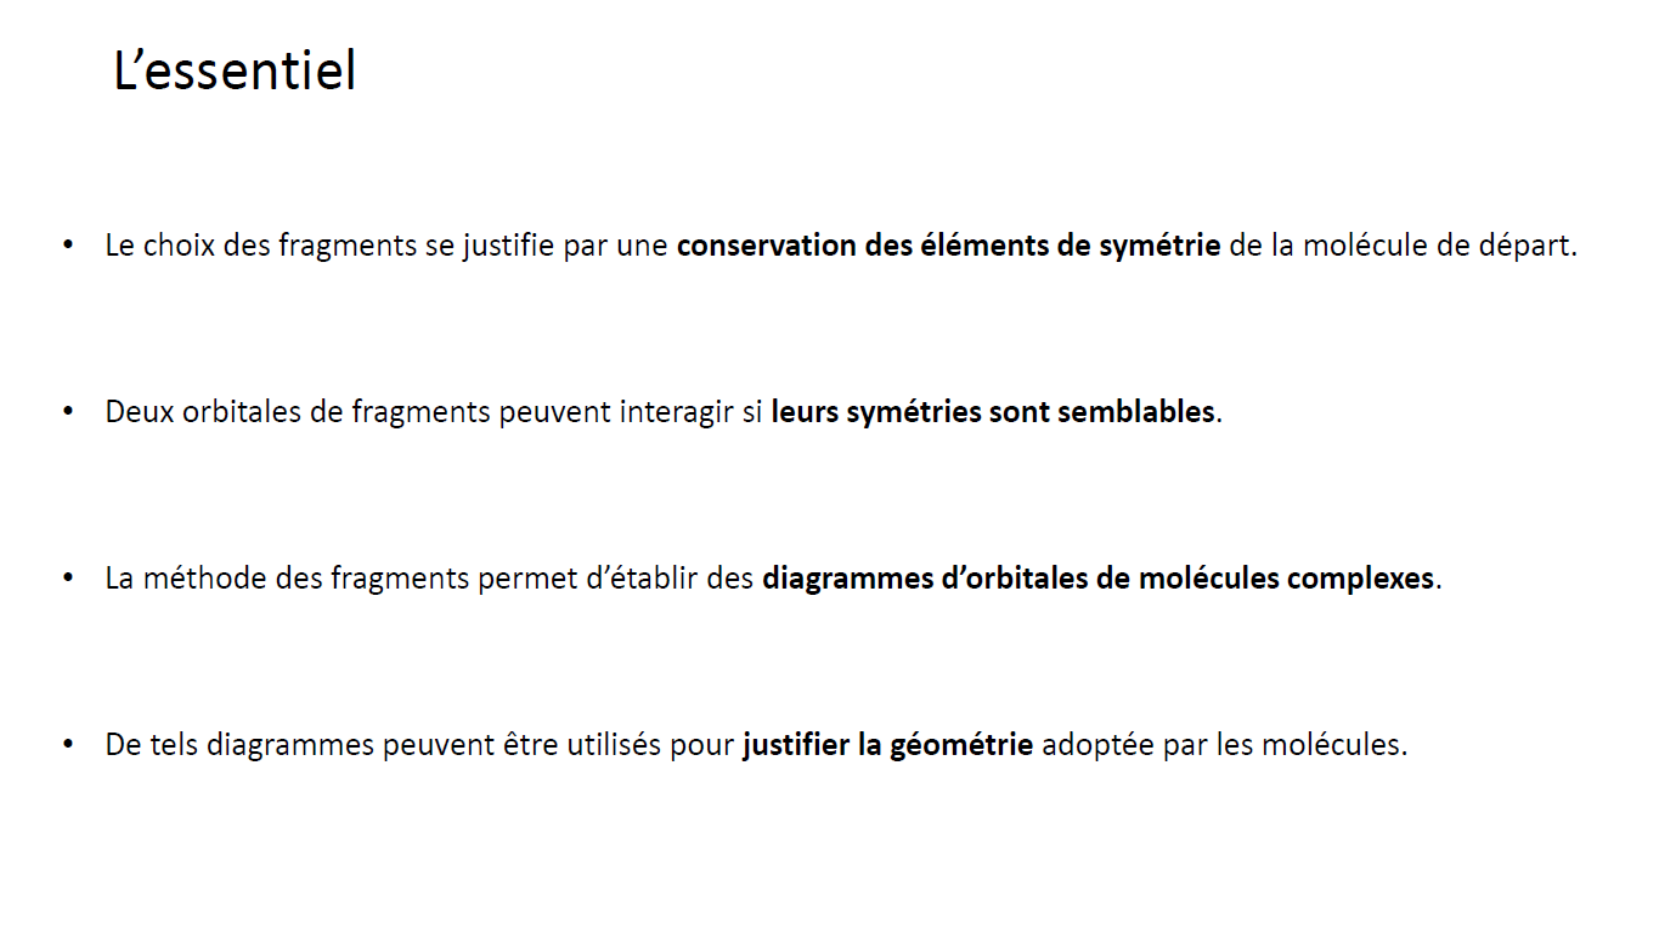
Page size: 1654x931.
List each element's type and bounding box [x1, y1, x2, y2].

picture [11, 23, 1619, 814]
